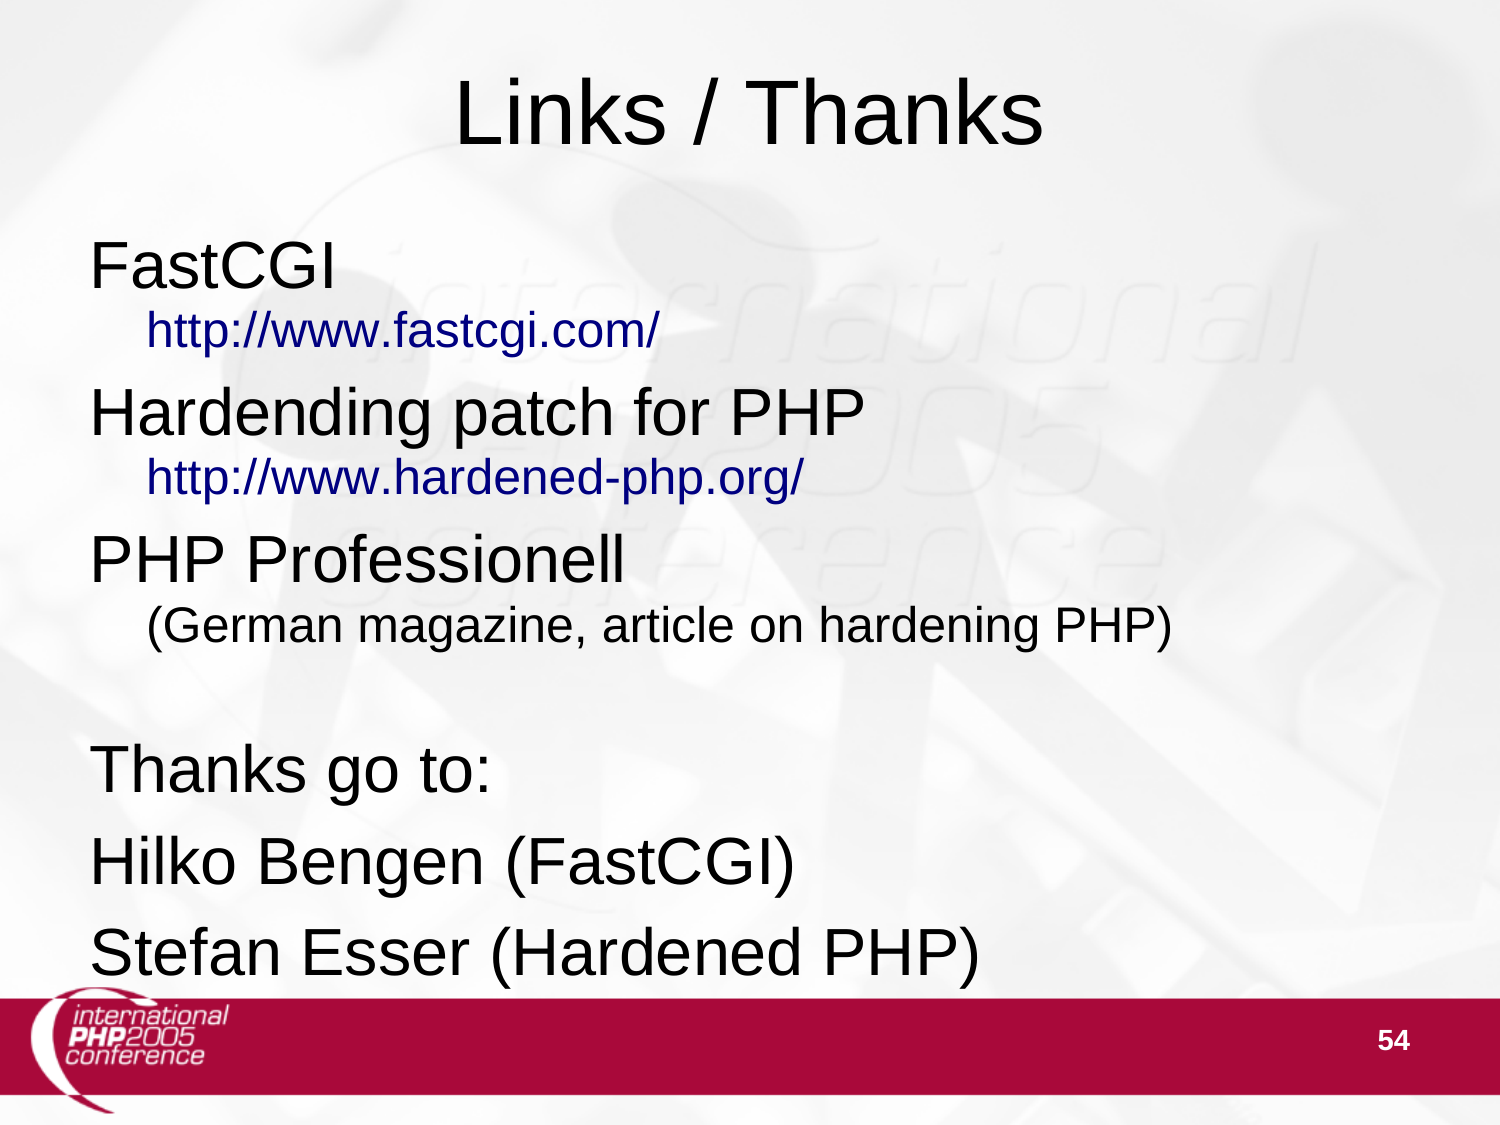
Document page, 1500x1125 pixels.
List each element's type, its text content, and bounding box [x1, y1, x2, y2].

list FastCGI http://www.fastcgi.com/ Hardending patch for PHP http://www.hardened-php.org/ PHP Professionell (German magazine, article on hardening PHP) Thanks go to: Hilko Bengen (FastCGI) Stefan Esser (Hardened PHP) [75, 220, 1426, 998]
title Links / Thanks [75, 18, 1426, 207]
picture [0, 0, 1500, 1125]
